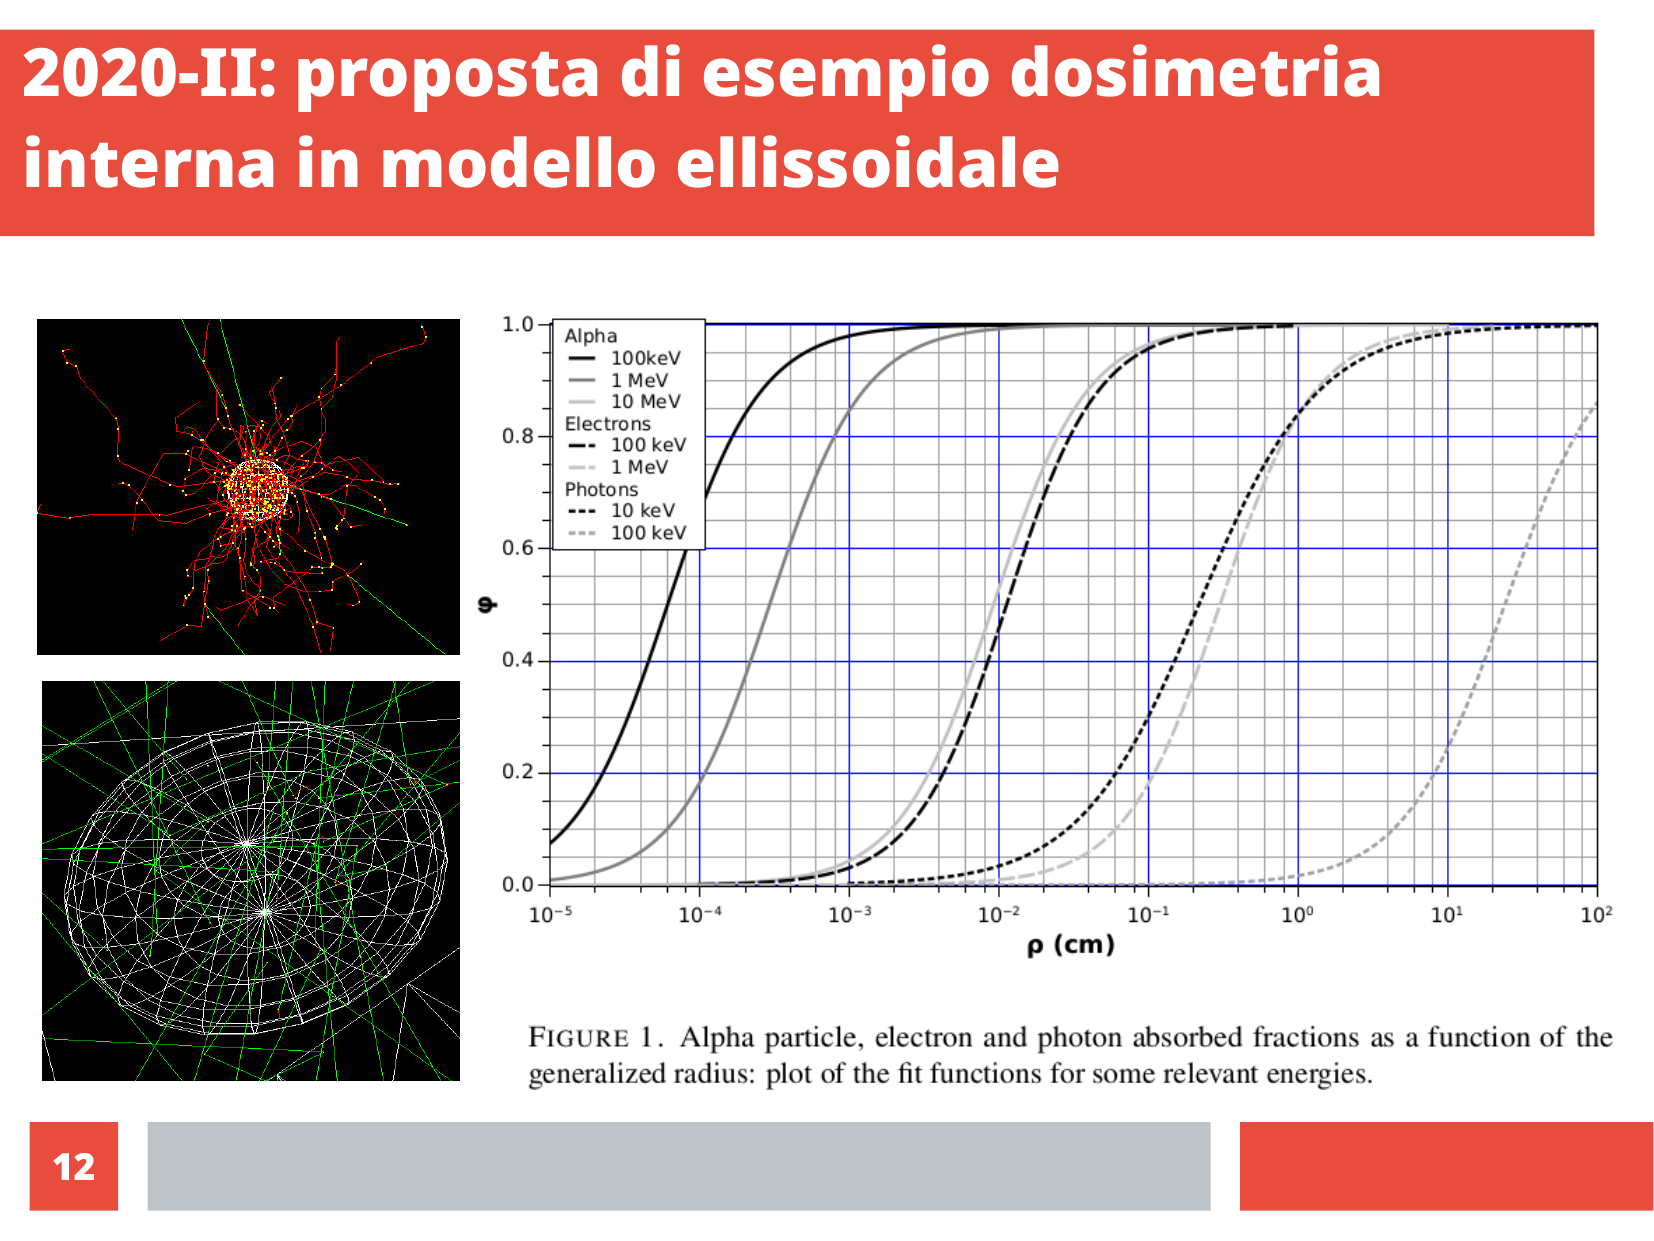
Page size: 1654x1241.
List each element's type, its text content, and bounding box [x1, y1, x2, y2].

picture [36, 295, 1653, 1098]
title 2020-II: proposta di esempio dosimetria interna in modello ellissoidale [22, 59, 1559, 207]
